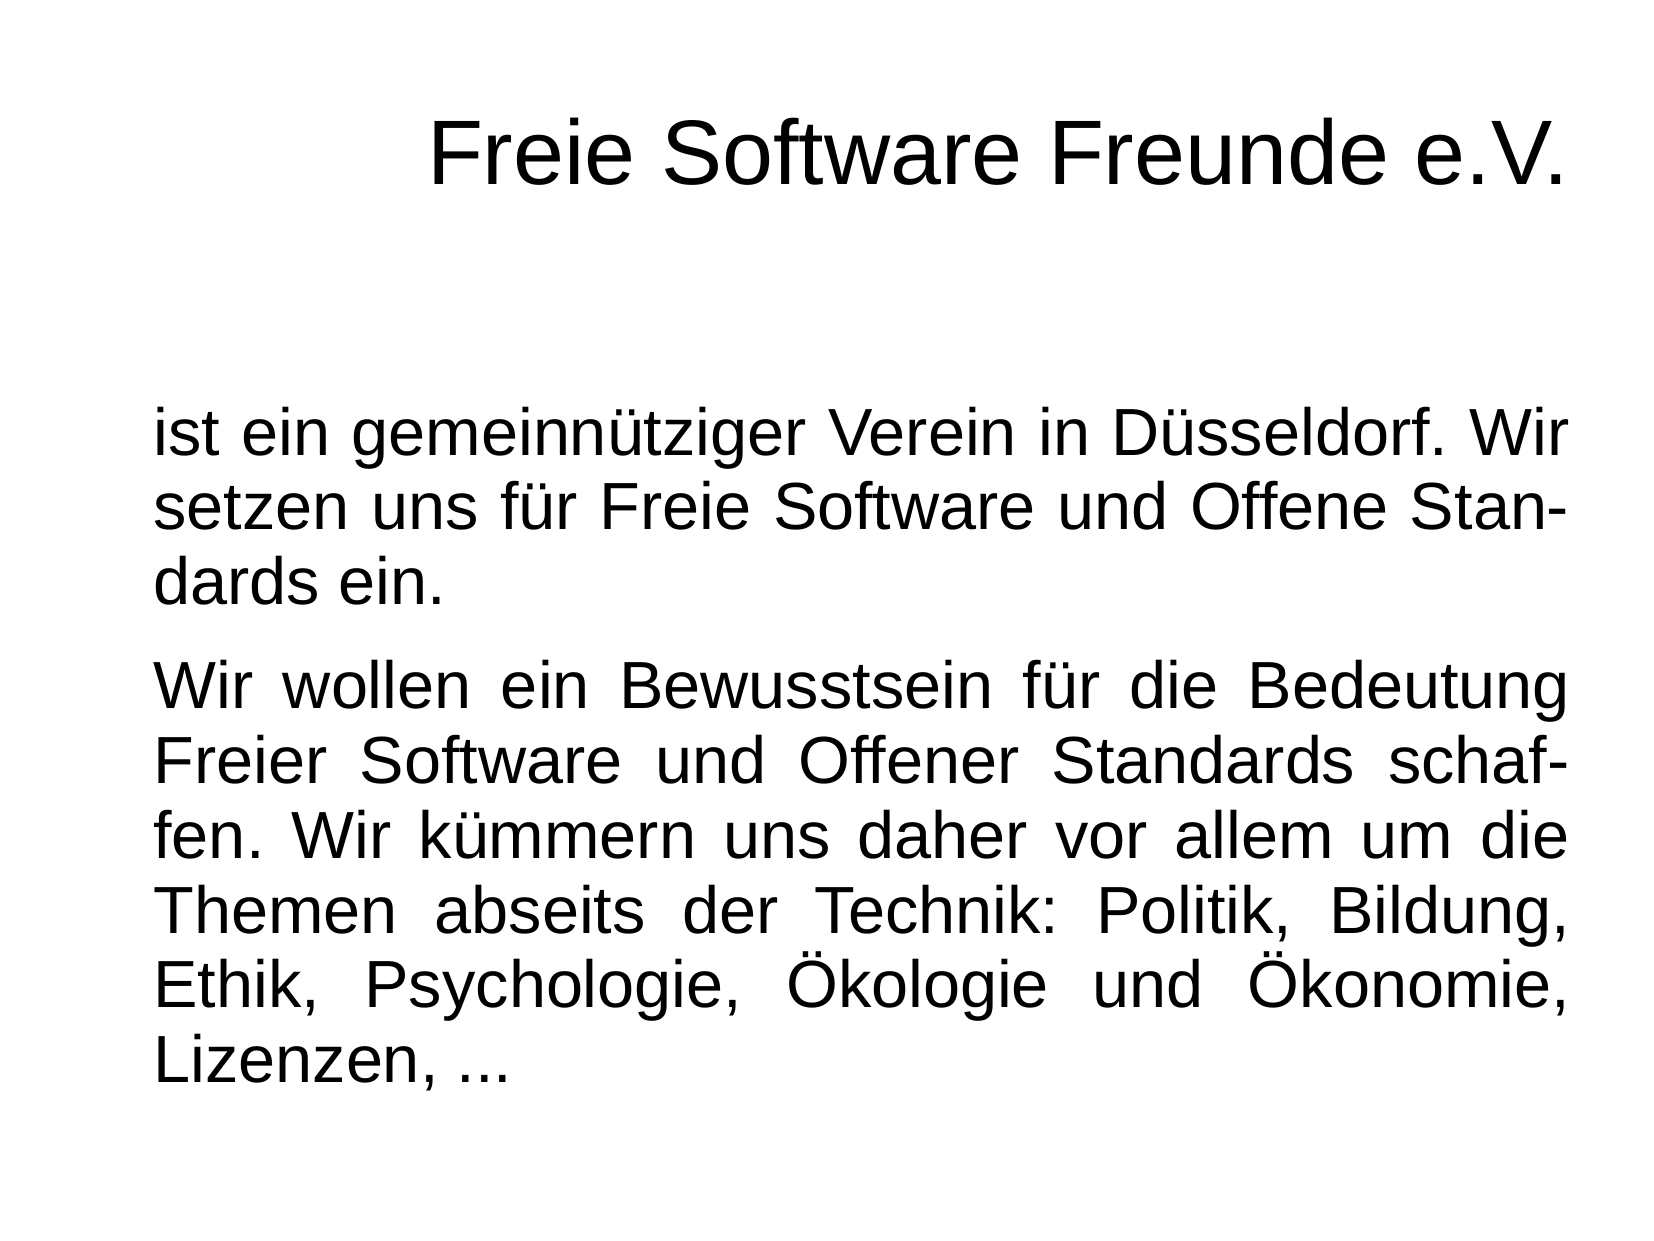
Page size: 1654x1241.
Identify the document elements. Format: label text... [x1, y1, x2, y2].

list ist ein gemeinnütziger Verein in Düsseldorf. Wir setzen uns für Freie Software und Offene Stan-dards ein. Wir wollen ein Bewusstsein für die Bedeutung Freier Software und Offener Standards schaf-fen. Wir kümmern uns daher vor allem um die Themen abseits der Technik: Politik, Bildung, Ethik, Psychologie, Ökologie und Ökonomie, Lizenzen, ... [82, 290, 1571, 1109]
title Freie Software Freunde e.V. [82, 49, 1571, 257]
